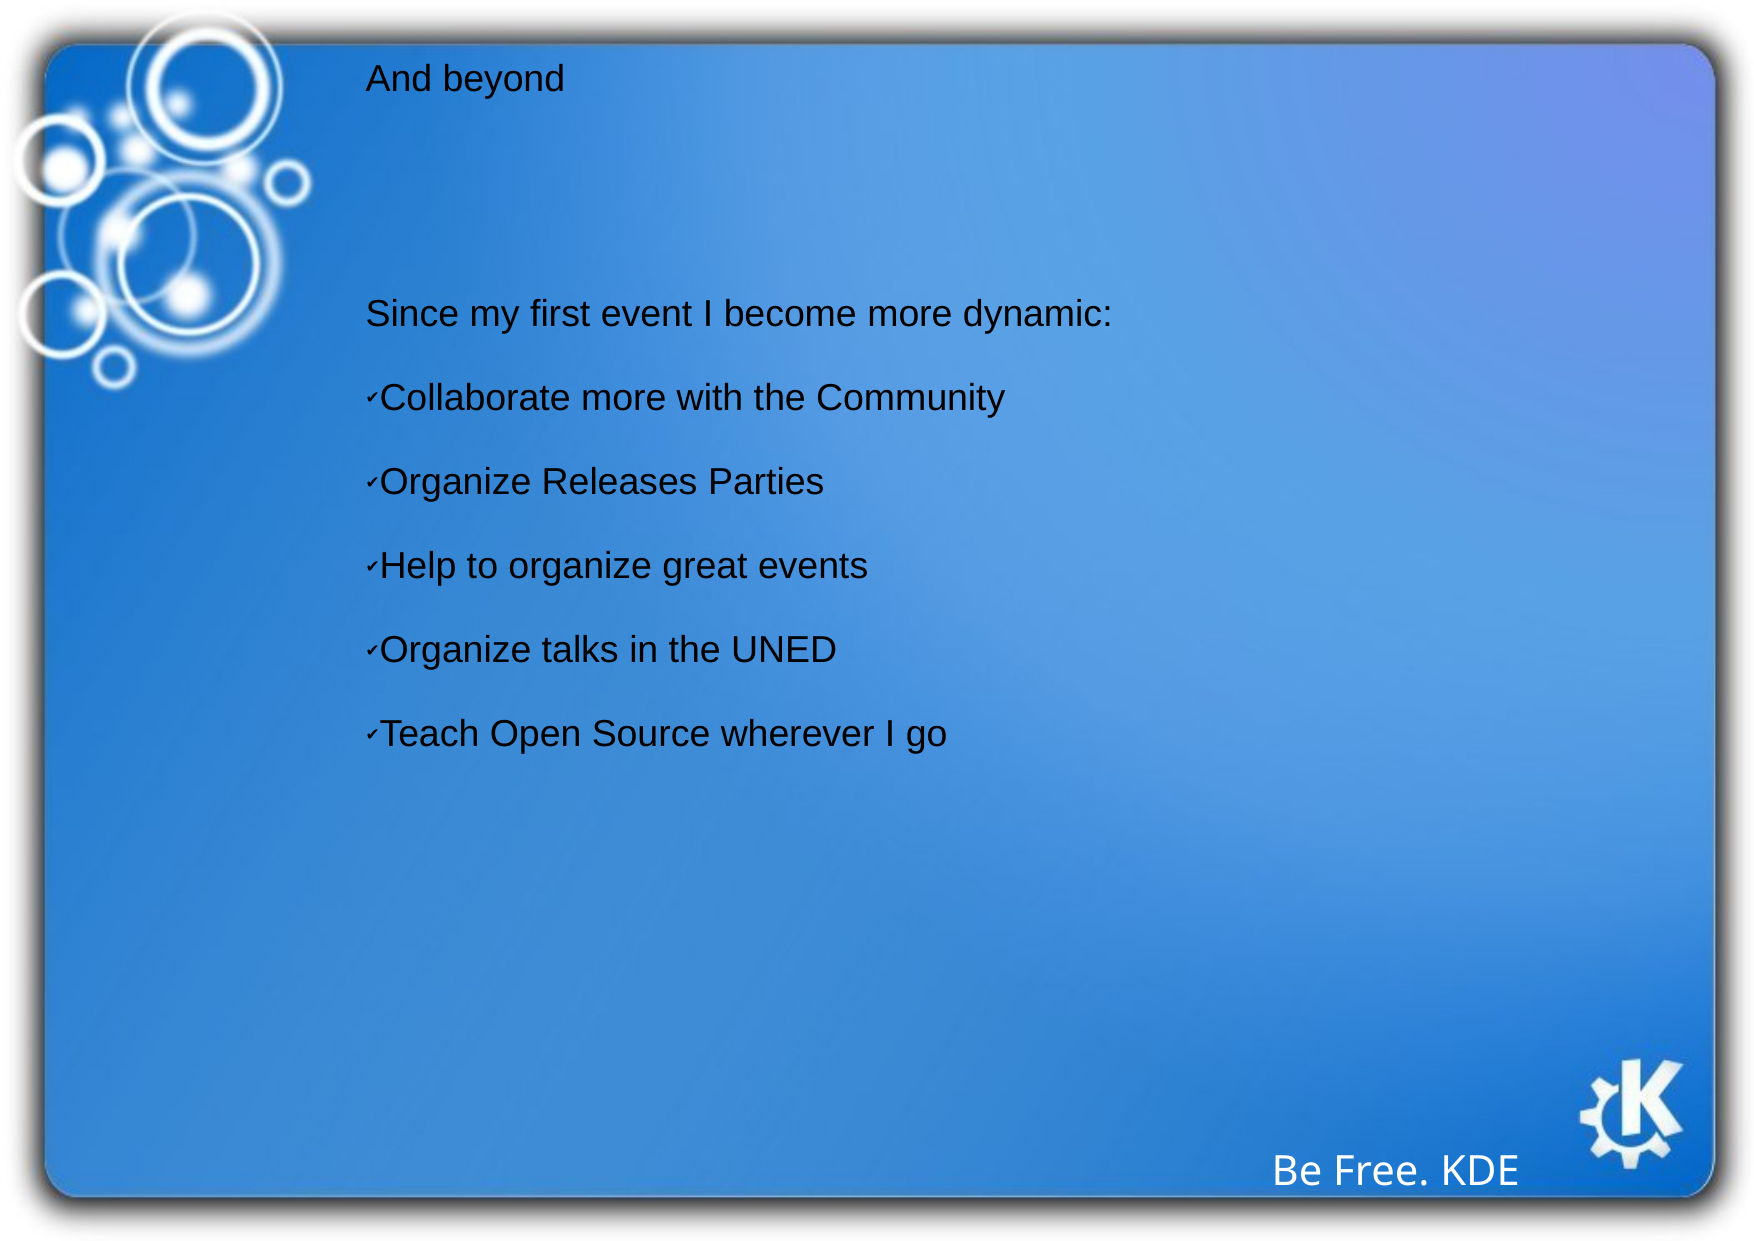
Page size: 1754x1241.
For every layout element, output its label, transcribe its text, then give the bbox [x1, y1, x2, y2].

list Since my first event I become more dynamic: Collaborate more with the Community Organize Releases Parties Help to organize great events Organize talks in the UNED Teach Open Source wherever I go [350, 285, 1649, 1079]
picture [0, 0, 1754, 1241]
title And beyond [350, 49, 1649, 174]
